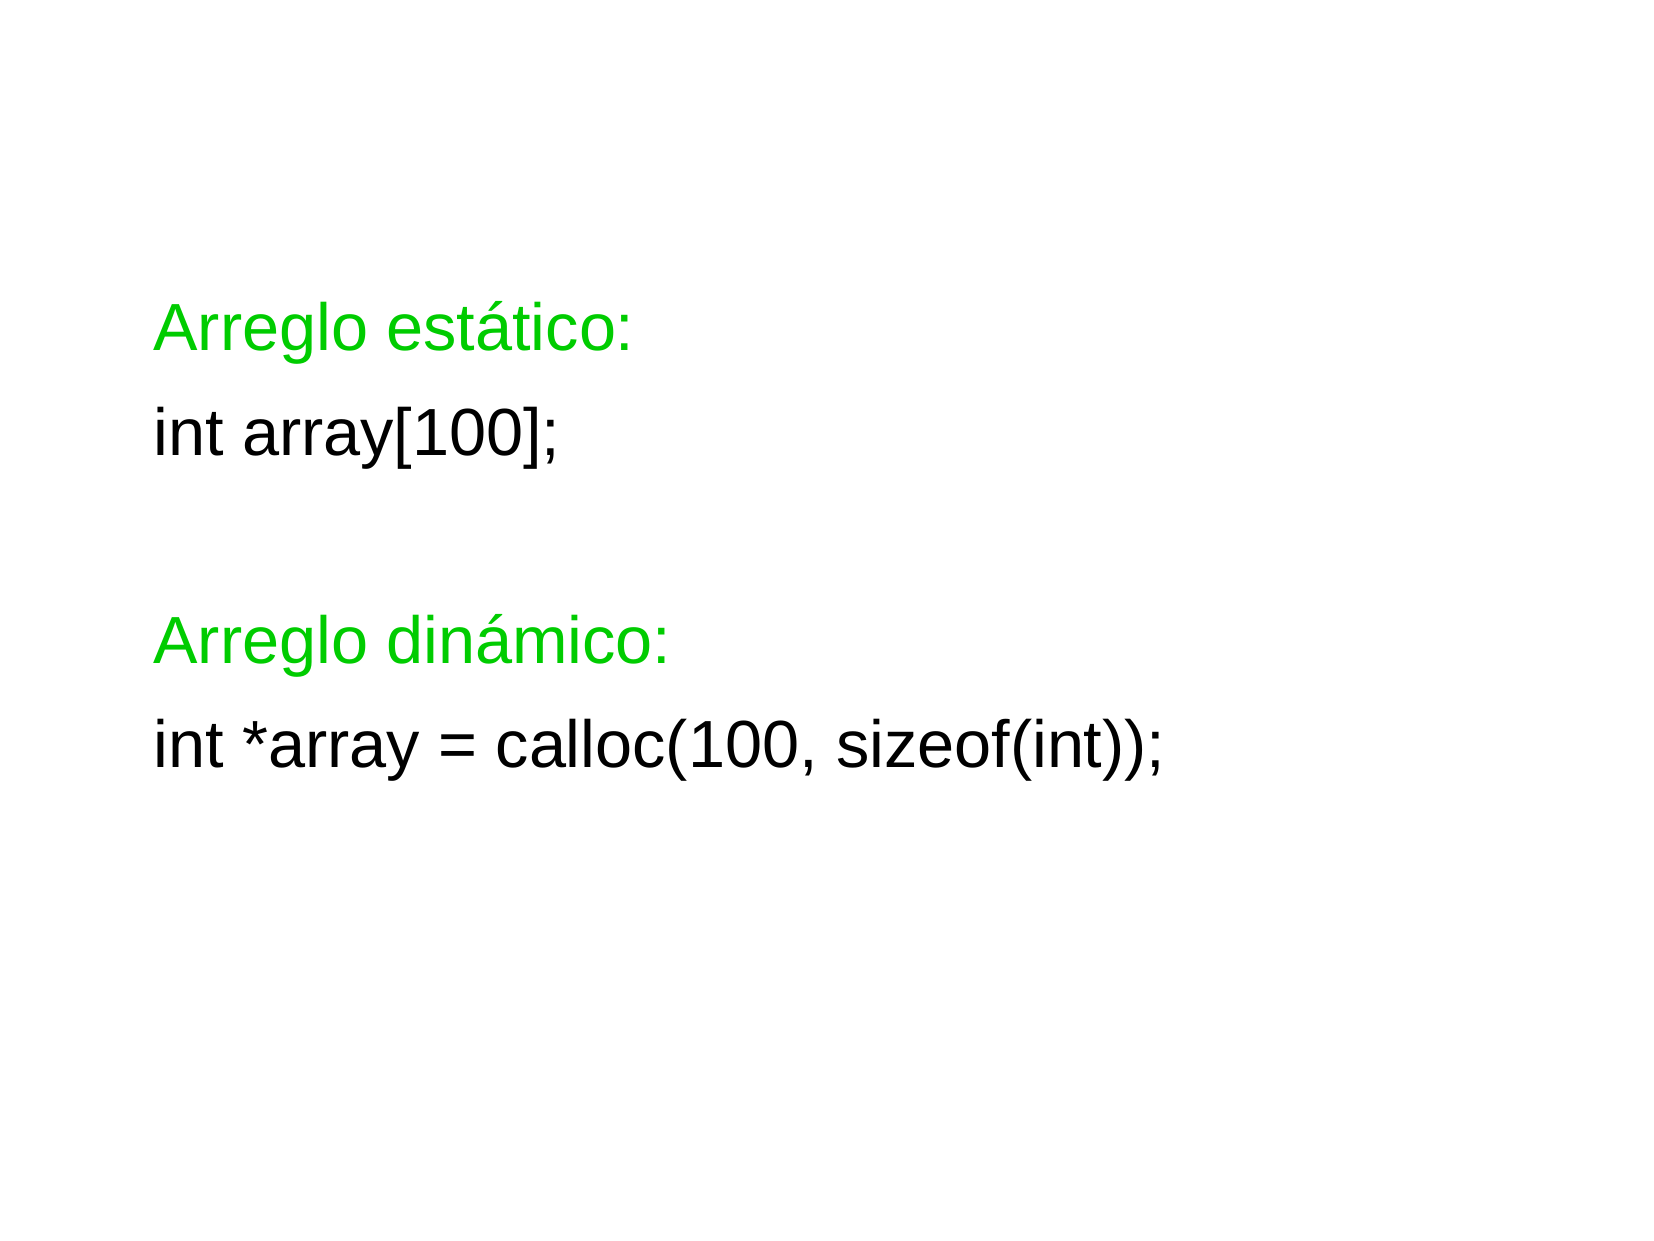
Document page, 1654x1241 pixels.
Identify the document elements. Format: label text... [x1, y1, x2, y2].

list Arreglo estático: int array[100]; Arreglo dinámico: int *array = calloc(100, sizeof(int)); [82, 290, 1571, 1010]
